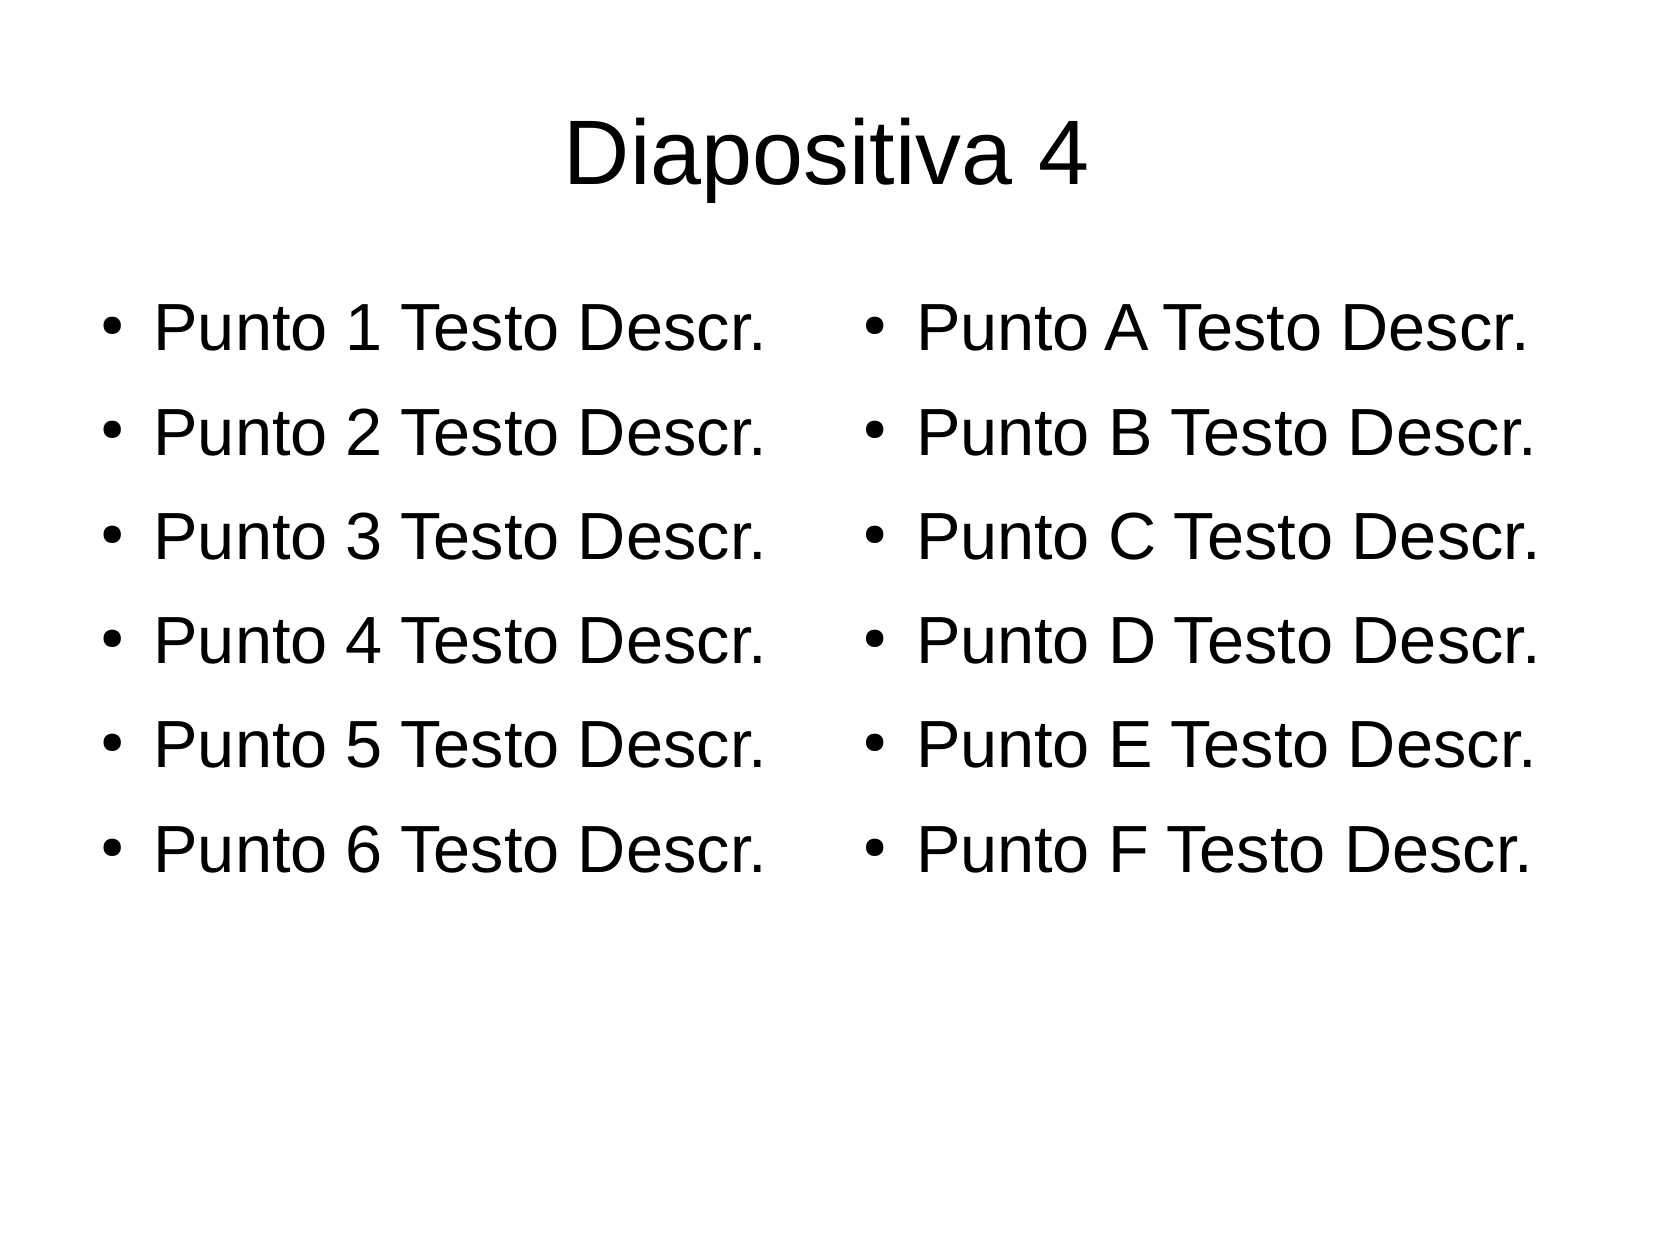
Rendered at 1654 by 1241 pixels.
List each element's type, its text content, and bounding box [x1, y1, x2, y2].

title Diapositiva 4 [82, 49, 1571, 257]
list Punto 1 Testo Descr. Punto 2 Testo Descr. Punto 3 Testo Descr. Punto 4 Testo Descr. Punto 5 Testo Descr. Punto 6 Testo Descr. [82, 290, 809, 1010]
list Punto A Testo Descr. Punto B Testo Descr. Punto C Testo Descr. Punto D Testo Descr. Punto E Testo Descr. Punto F Testo Descr. [845, 290, 1572, 1010]
